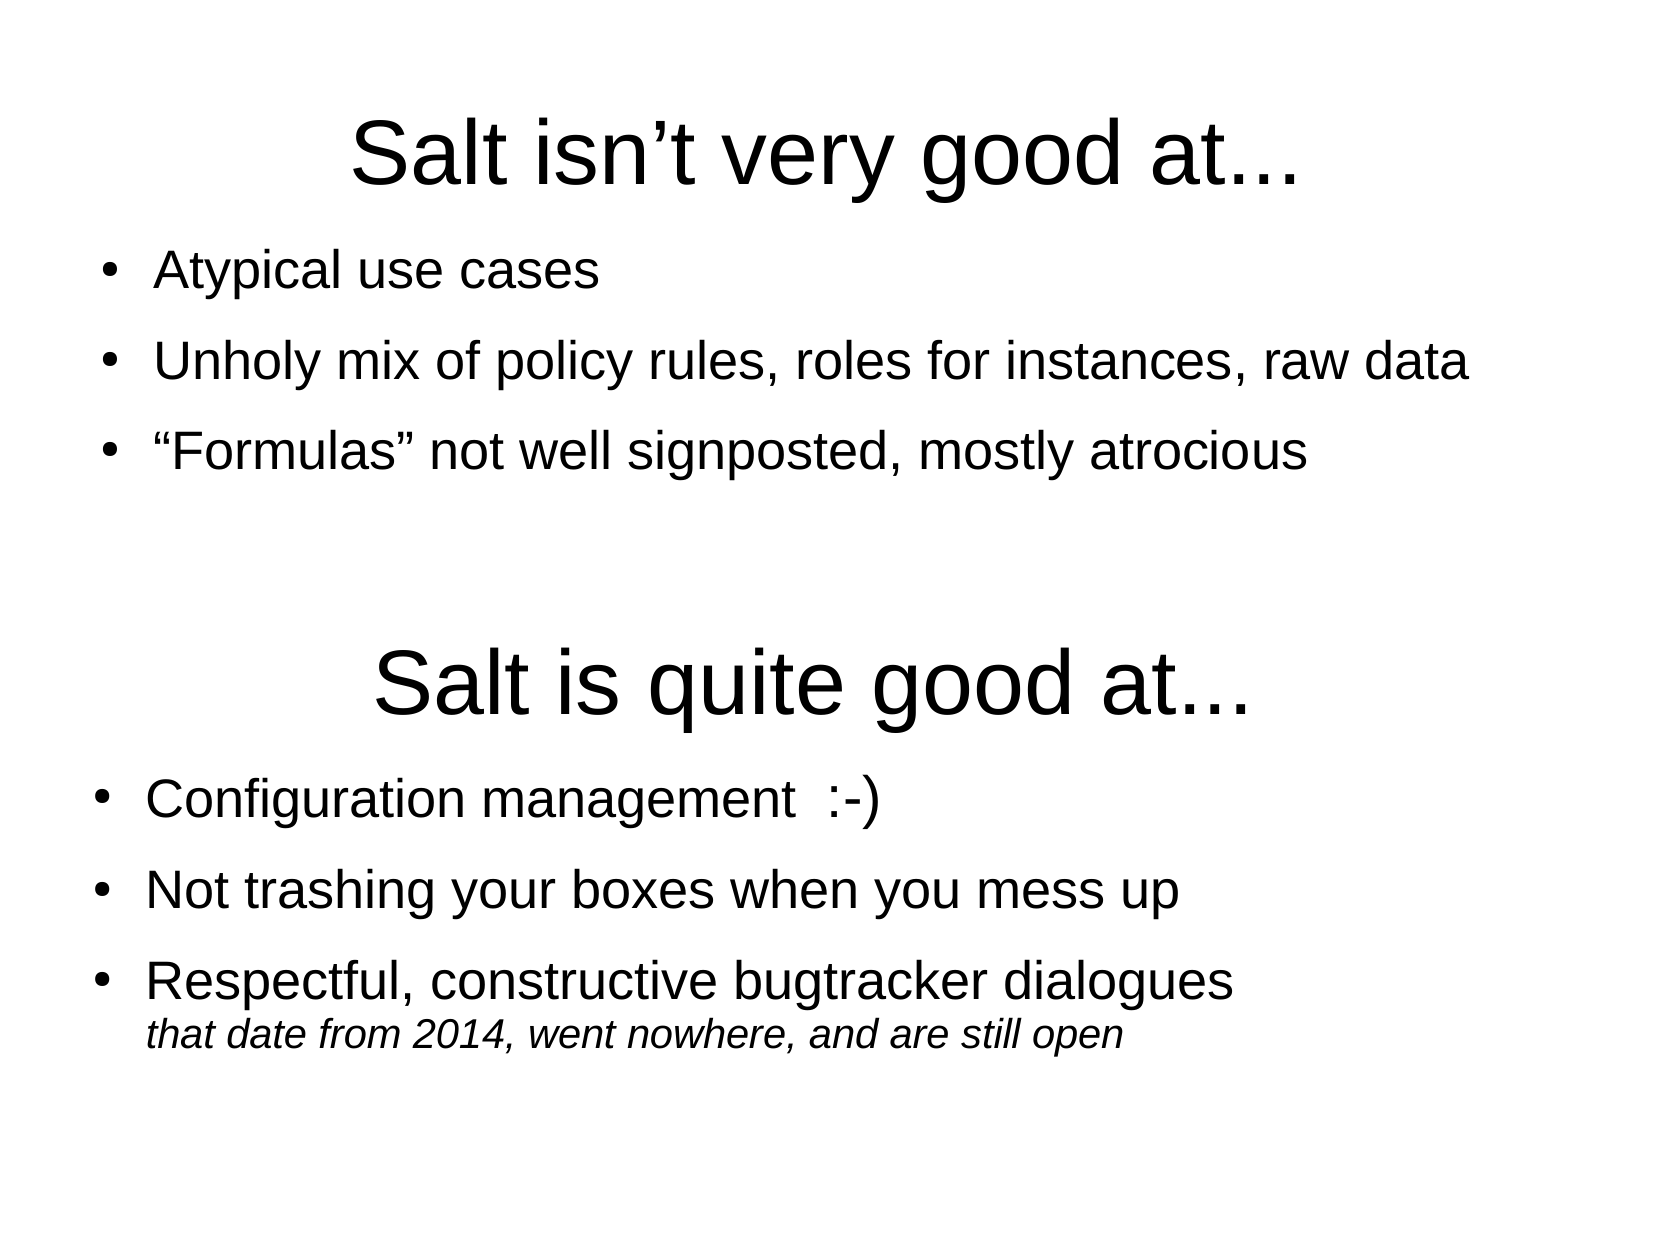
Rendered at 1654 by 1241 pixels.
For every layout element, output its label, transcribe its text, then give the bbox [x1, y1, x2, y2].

title Salt is quite good at... [69, 570, 1558, 796]
list Atypical use cases Unholy mix of policy rules, roles for instances, raw data “Formulas” not well signposted, mostly atrocious [82, 240, 1571, 556]
list Configuration management :-) Not trashing your boxes when you mess up Respectful, constructive bugtracker dialogues that date from 2014, went nowhere, and are still open [75, 765, 1564, 1096]
title Salt isn’t very good at... [82, 49, 1571, 240]
